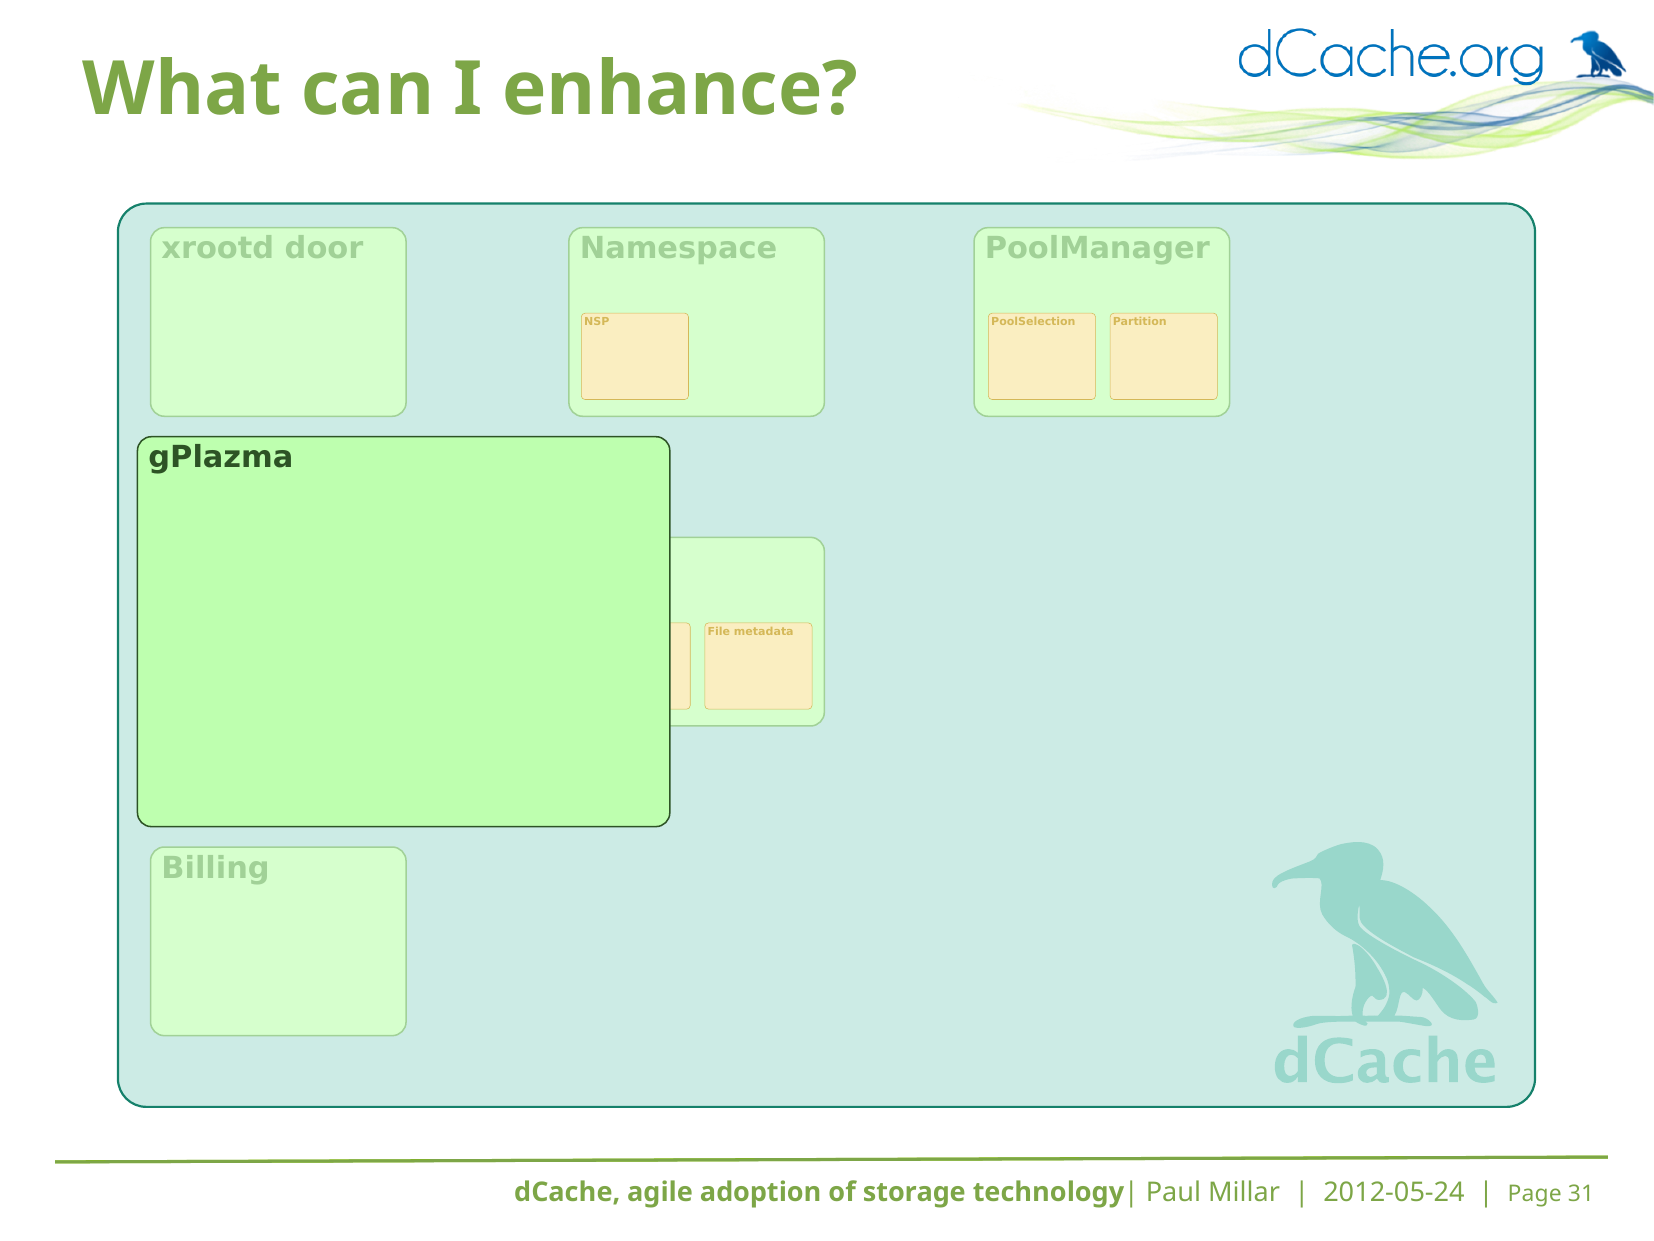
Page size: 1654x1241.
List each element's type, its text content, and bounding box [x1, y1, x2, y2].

title What can I enhance? [82, 37, 1605, 134]
picture [115, 201, 1538, 1110]
picture [956, 16, 1654, 169]
